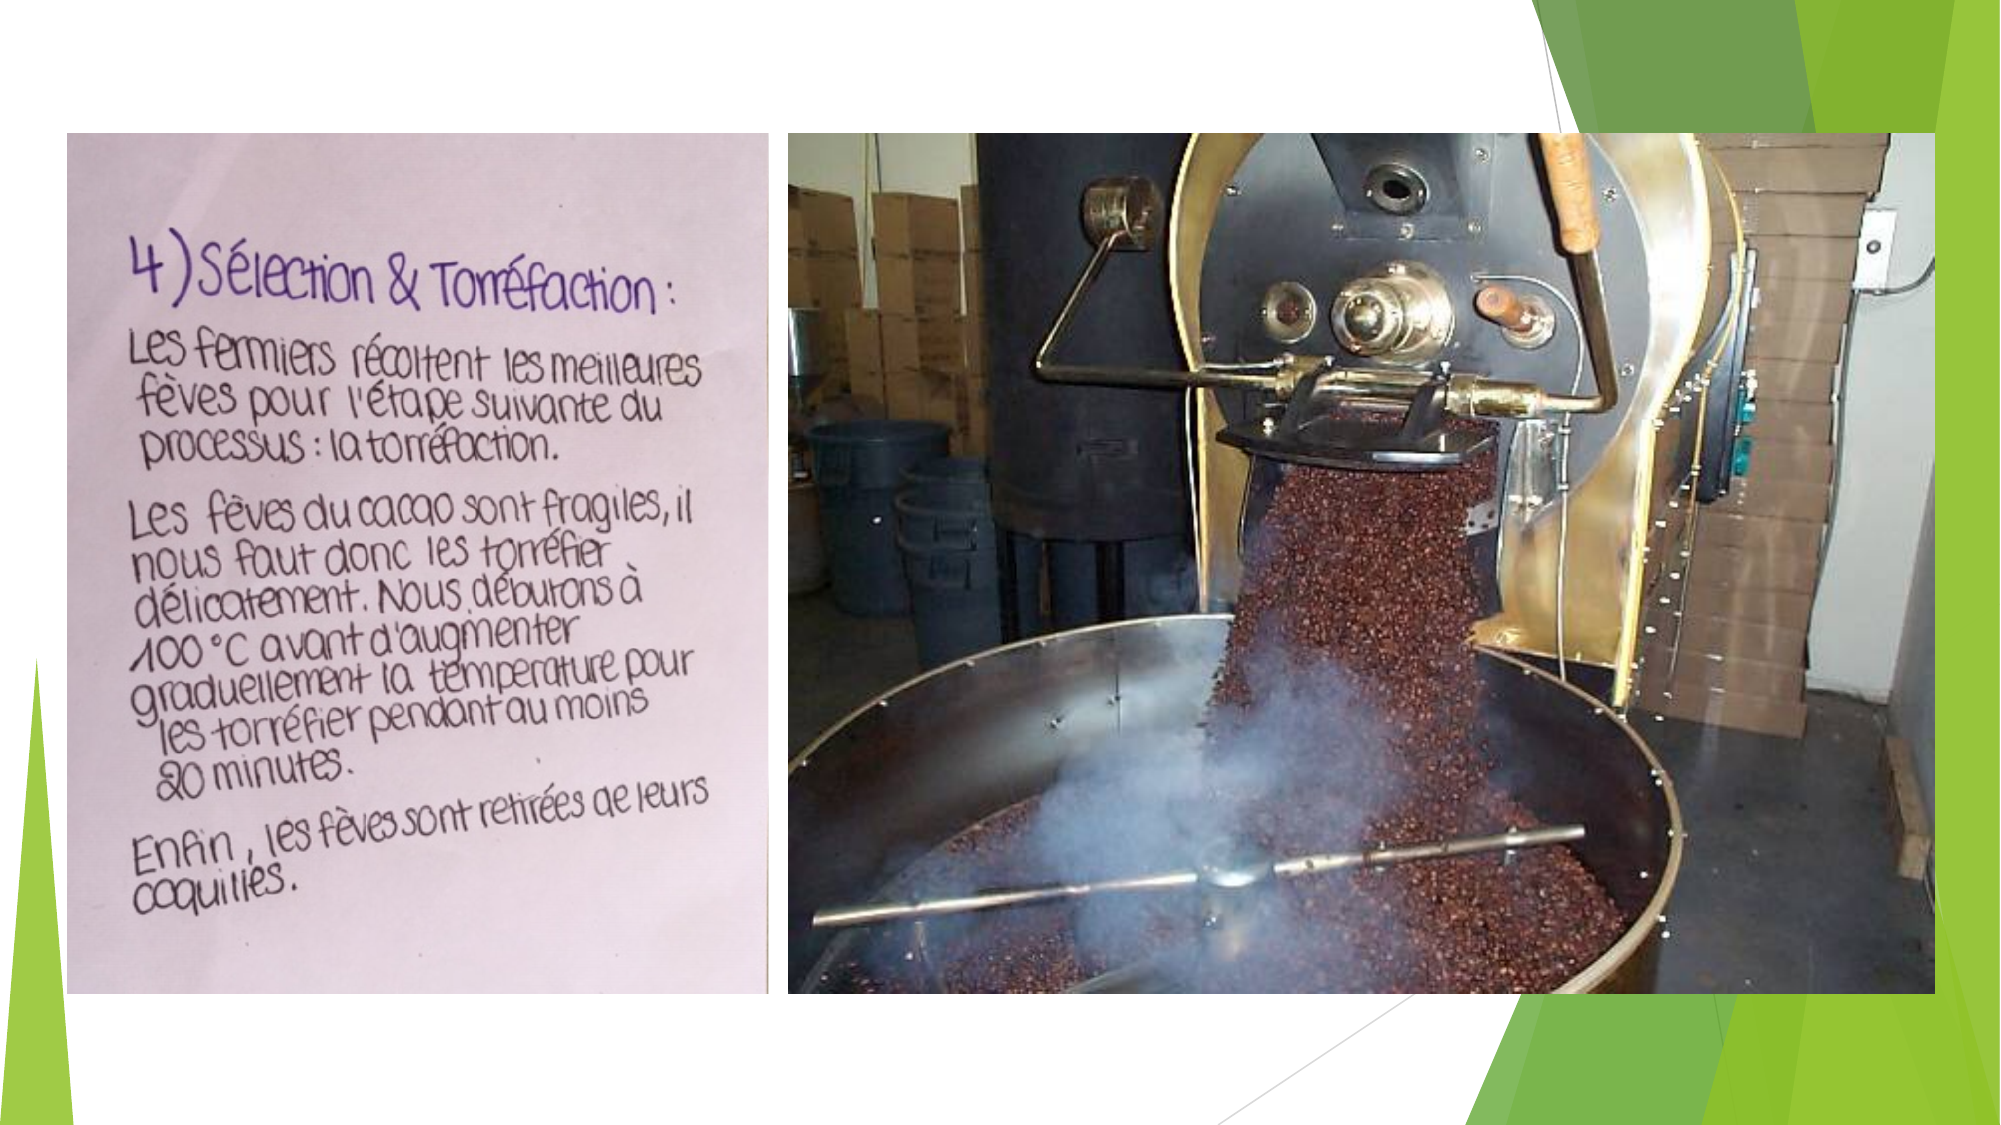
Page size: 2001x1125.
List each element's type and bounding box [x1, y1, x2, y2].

picture [67, 133, 769, 994]
picture [788, 133, 1935, 994]
